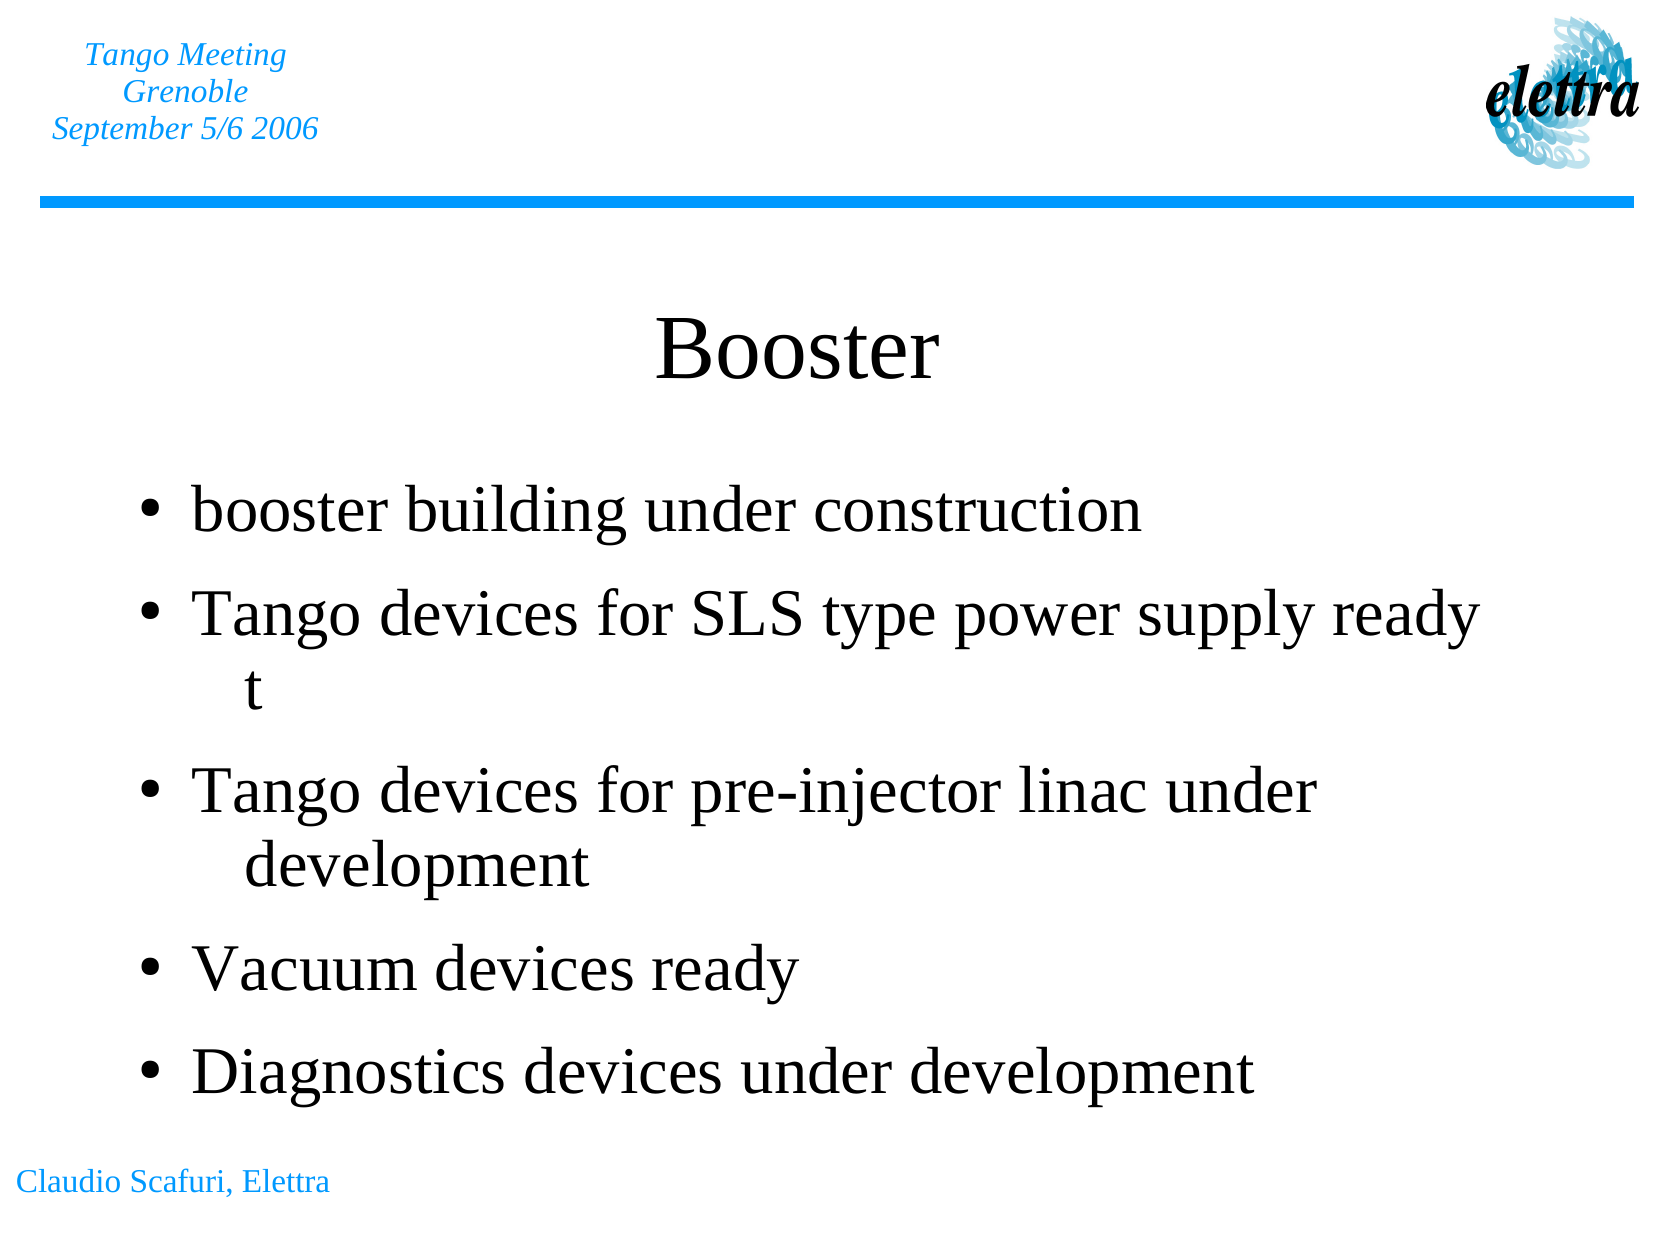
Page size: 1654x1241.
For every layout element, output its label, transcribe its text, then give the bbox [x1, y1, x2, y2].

list booster building under construction Tango devices for SLS type power supply ready t Tango devices for pre-injector linac under development Vacuum devices ready Diagnostics devices under development [102, 472, 1516, 1075]
title Booster [91, 244, 1504, 452]
picture [1486, 16, 1639, 169]
